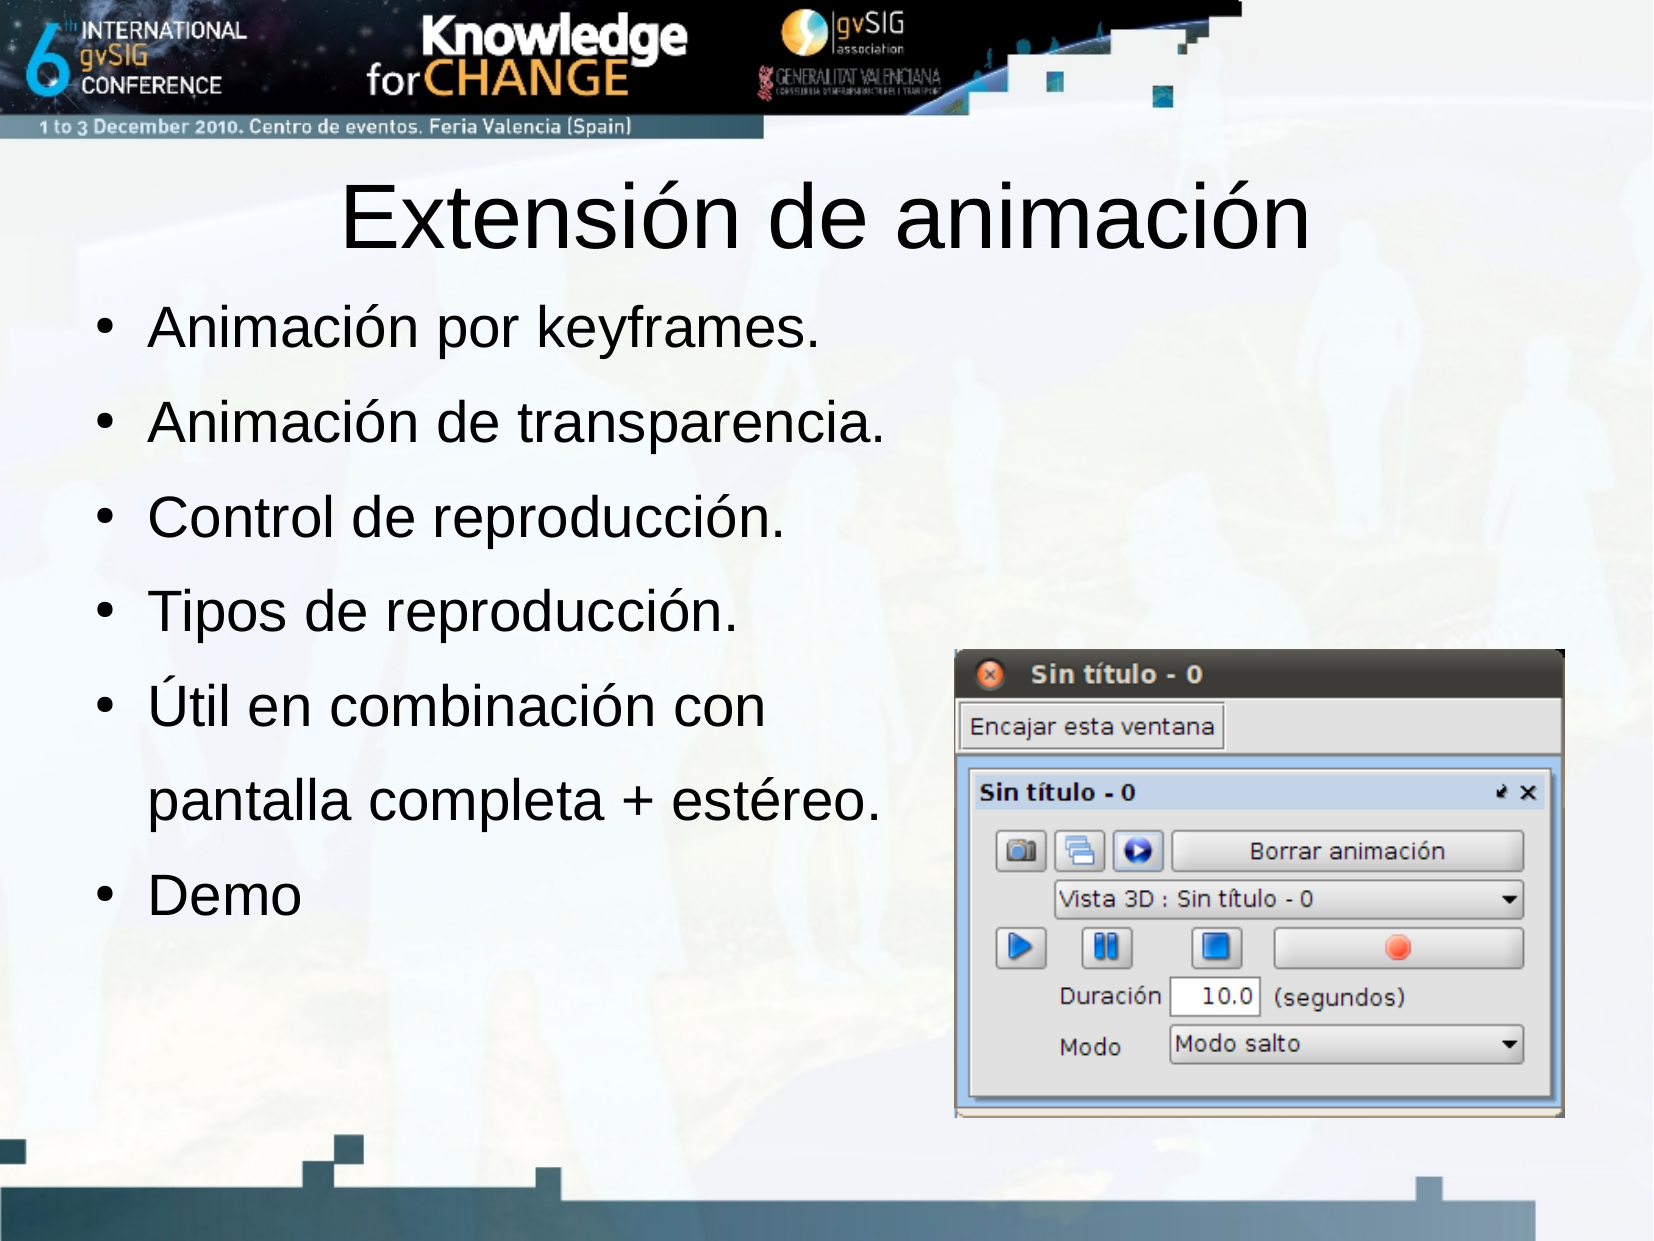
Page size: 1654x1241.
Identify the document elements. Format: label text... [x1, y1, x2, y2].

picture [0, 0, 1653, 1241]
list Animación por keyframes. Animación de transparencia. Control de reproducción. Tipos de reproducción. Útil en combinación con pantalla completa + estéreo. Demo [76, 295, 1565, 1114]
title Extensión de animación [82, 165, 1571, 269]
